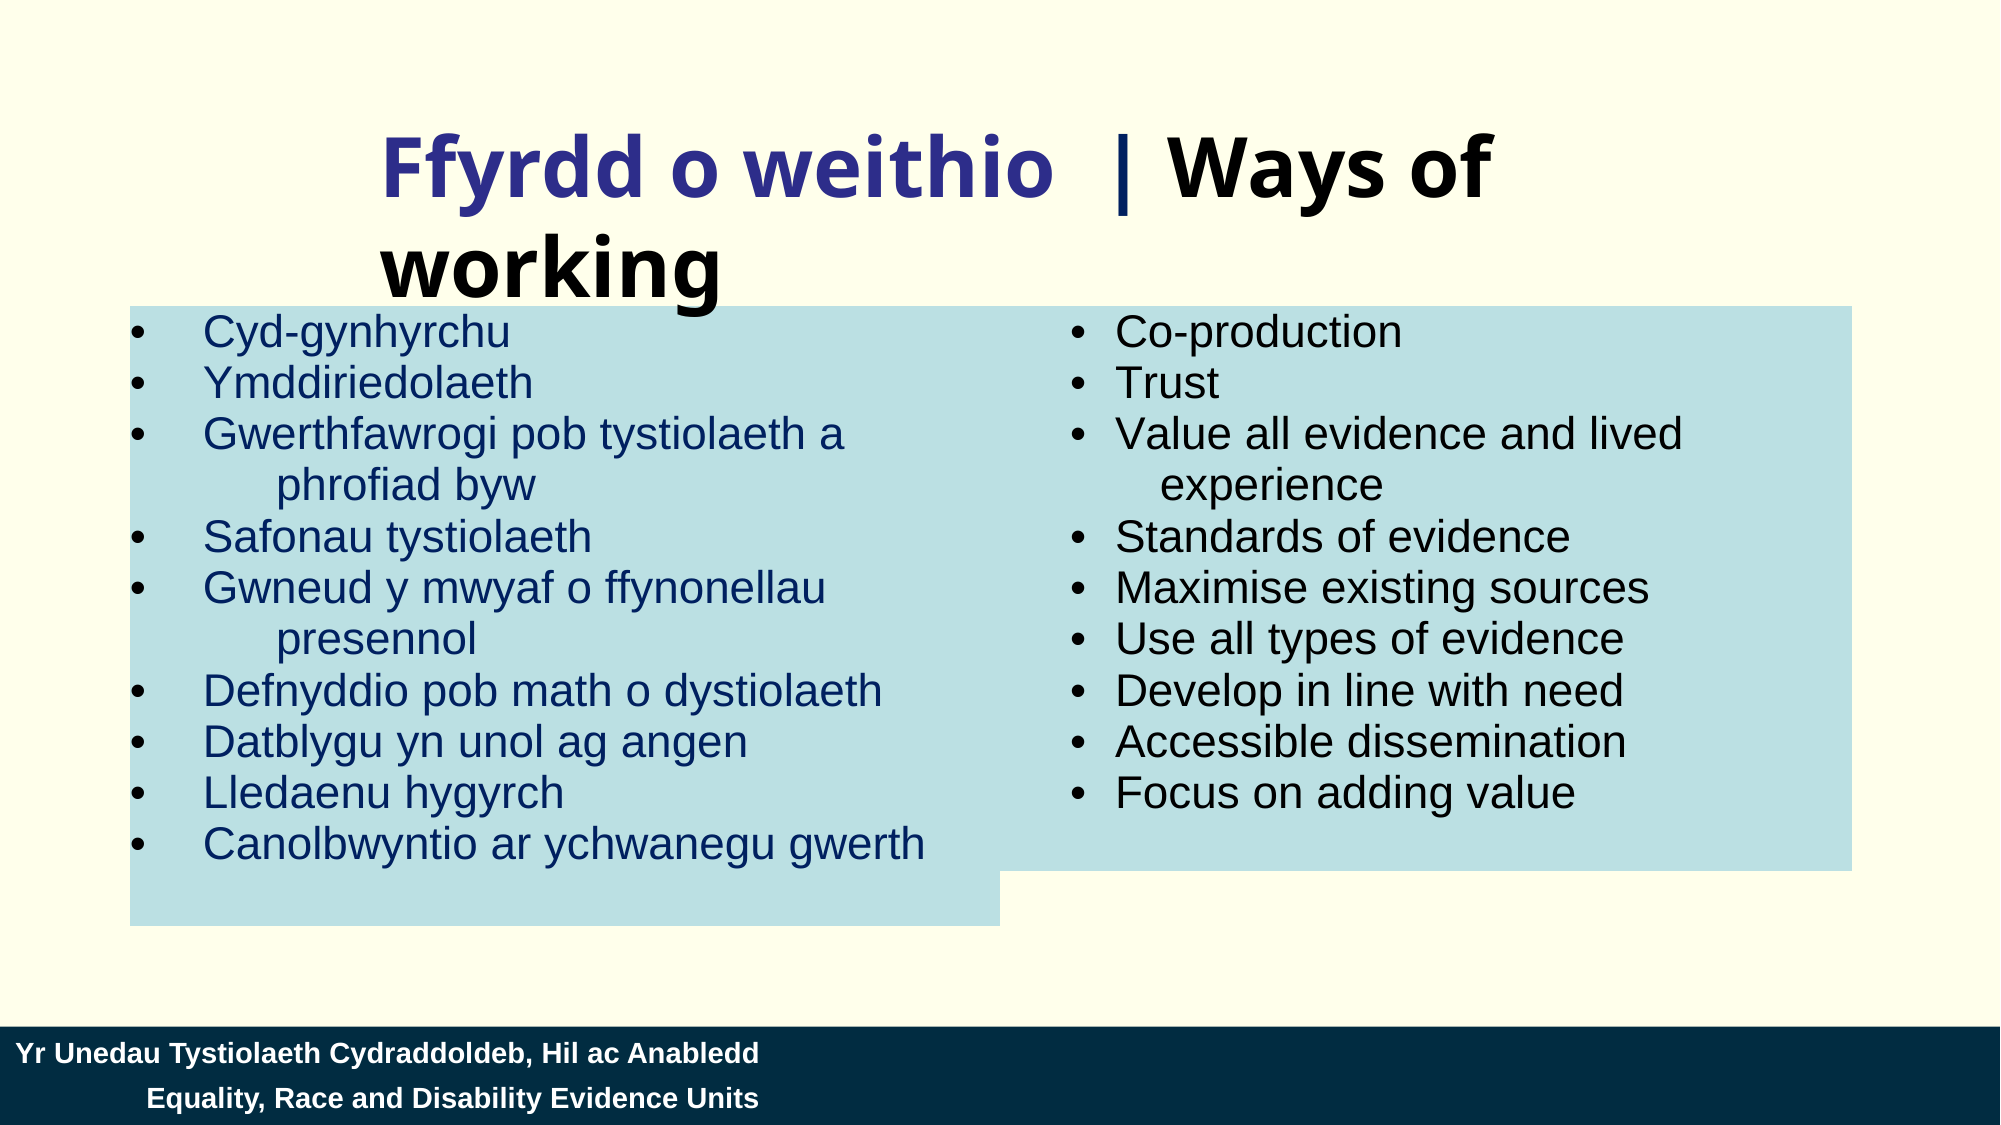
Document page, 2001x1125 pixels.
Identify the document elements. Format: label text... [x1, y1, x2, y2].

table_header Co-production Trust Value all evidence and lived experience Standards of evidence Maximise existing sources Use all types of evidence Develop in line with need Accessible dissemination Focus on adding value [1000, 306, 1852, 871]
table_header Cyd-gynhyrchu Ymddiriedolaeth Gwerthfawrogi pob tystiolaeth a phrofiad byw Safonau tystiolaeth Gwneud y mwyaf o ffynonellau presennol Defnyddio pob math o dystiolaeth Datblygu yn unol ag angen Lledaenu hygyrch Canolbwyntio ar ychwanegu gwerth [130, 306, 1000, 926]
text_box Yr Unedau Tystiolaeth Cydraddoldeb, Hil ac Anabledd Equality, Race and Disability Evidence Units [0, 1026, 2000, 1125]
text_box Ffyrdd o weithio | Ways of working [214, 106, 1831, 259]
